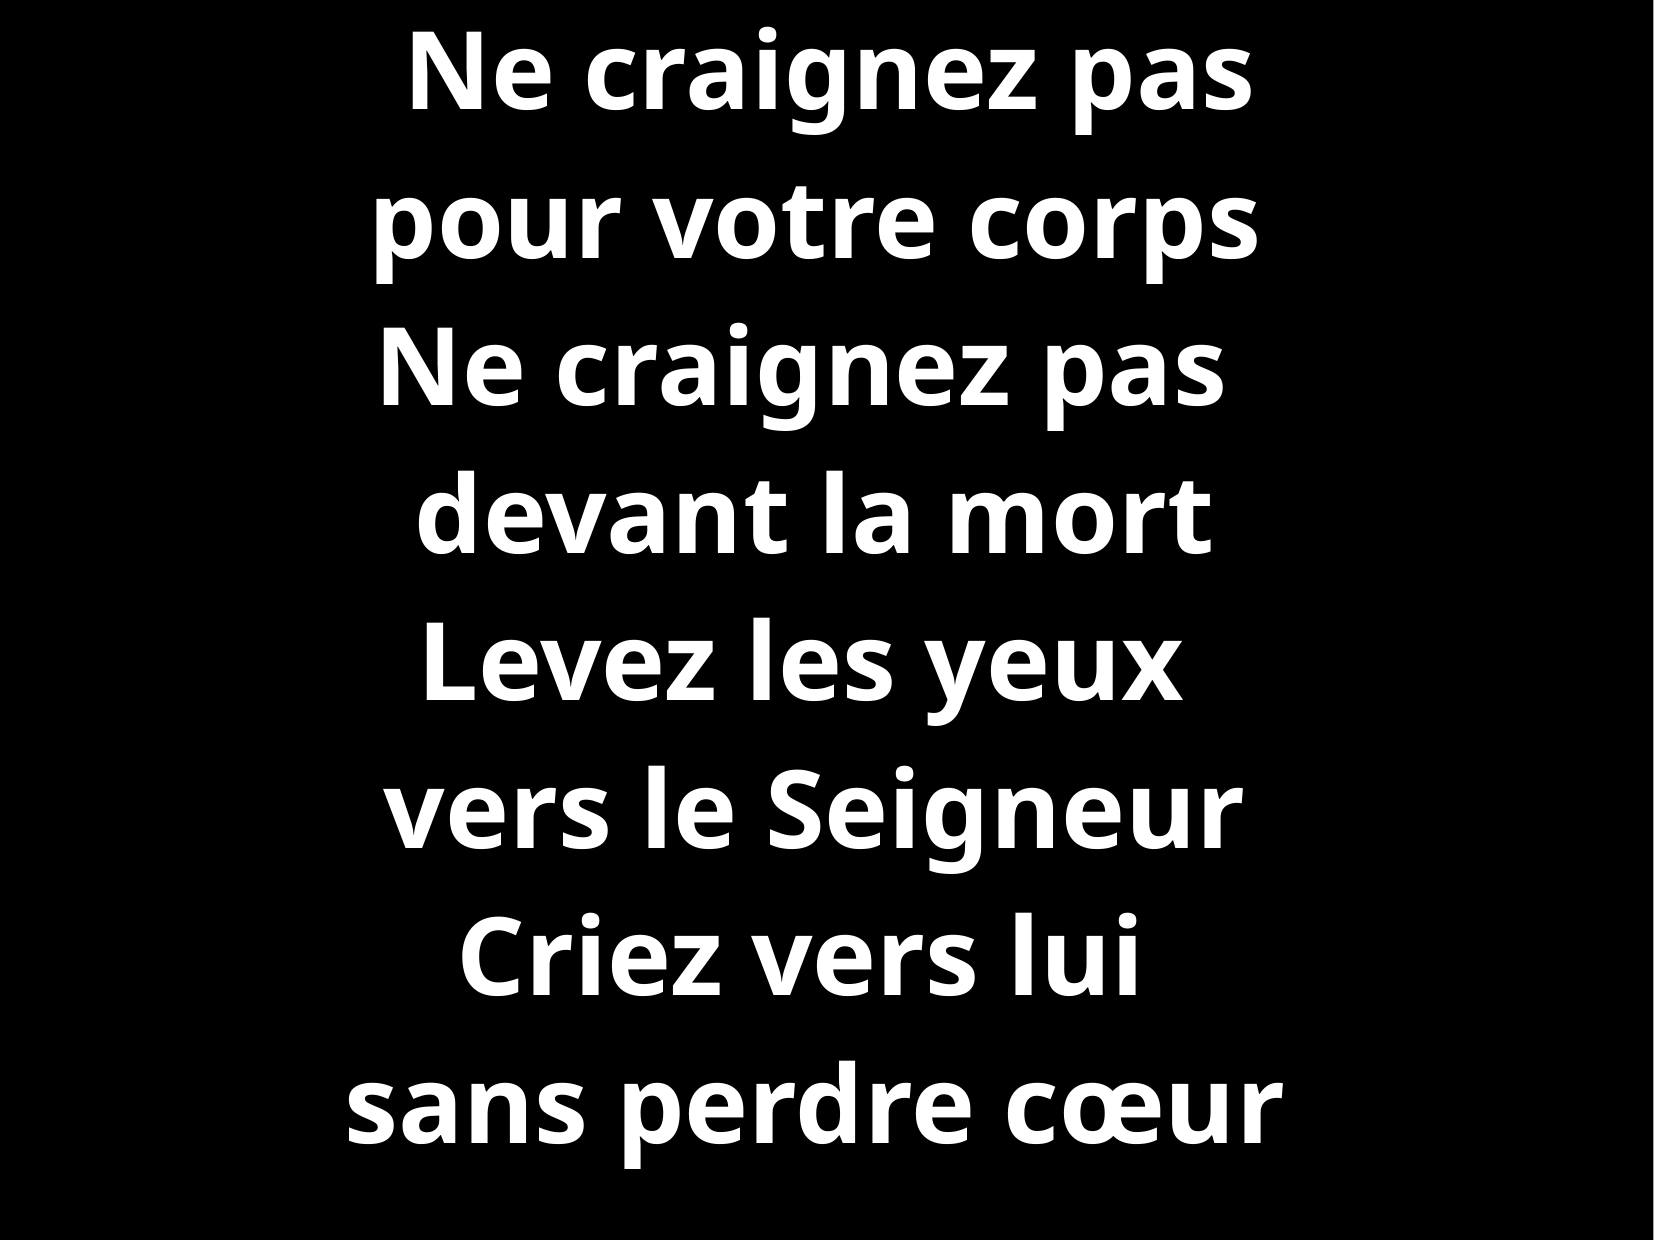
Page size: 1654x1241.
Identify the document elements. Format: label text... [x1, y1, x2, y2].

subtitle Ne craignez pas pour votre corps Ne craignez pas devant la mort Levez les yeux vers le Seigneur Criez vers lui sans perdre cœur [70, 0, 1559, 1241]
